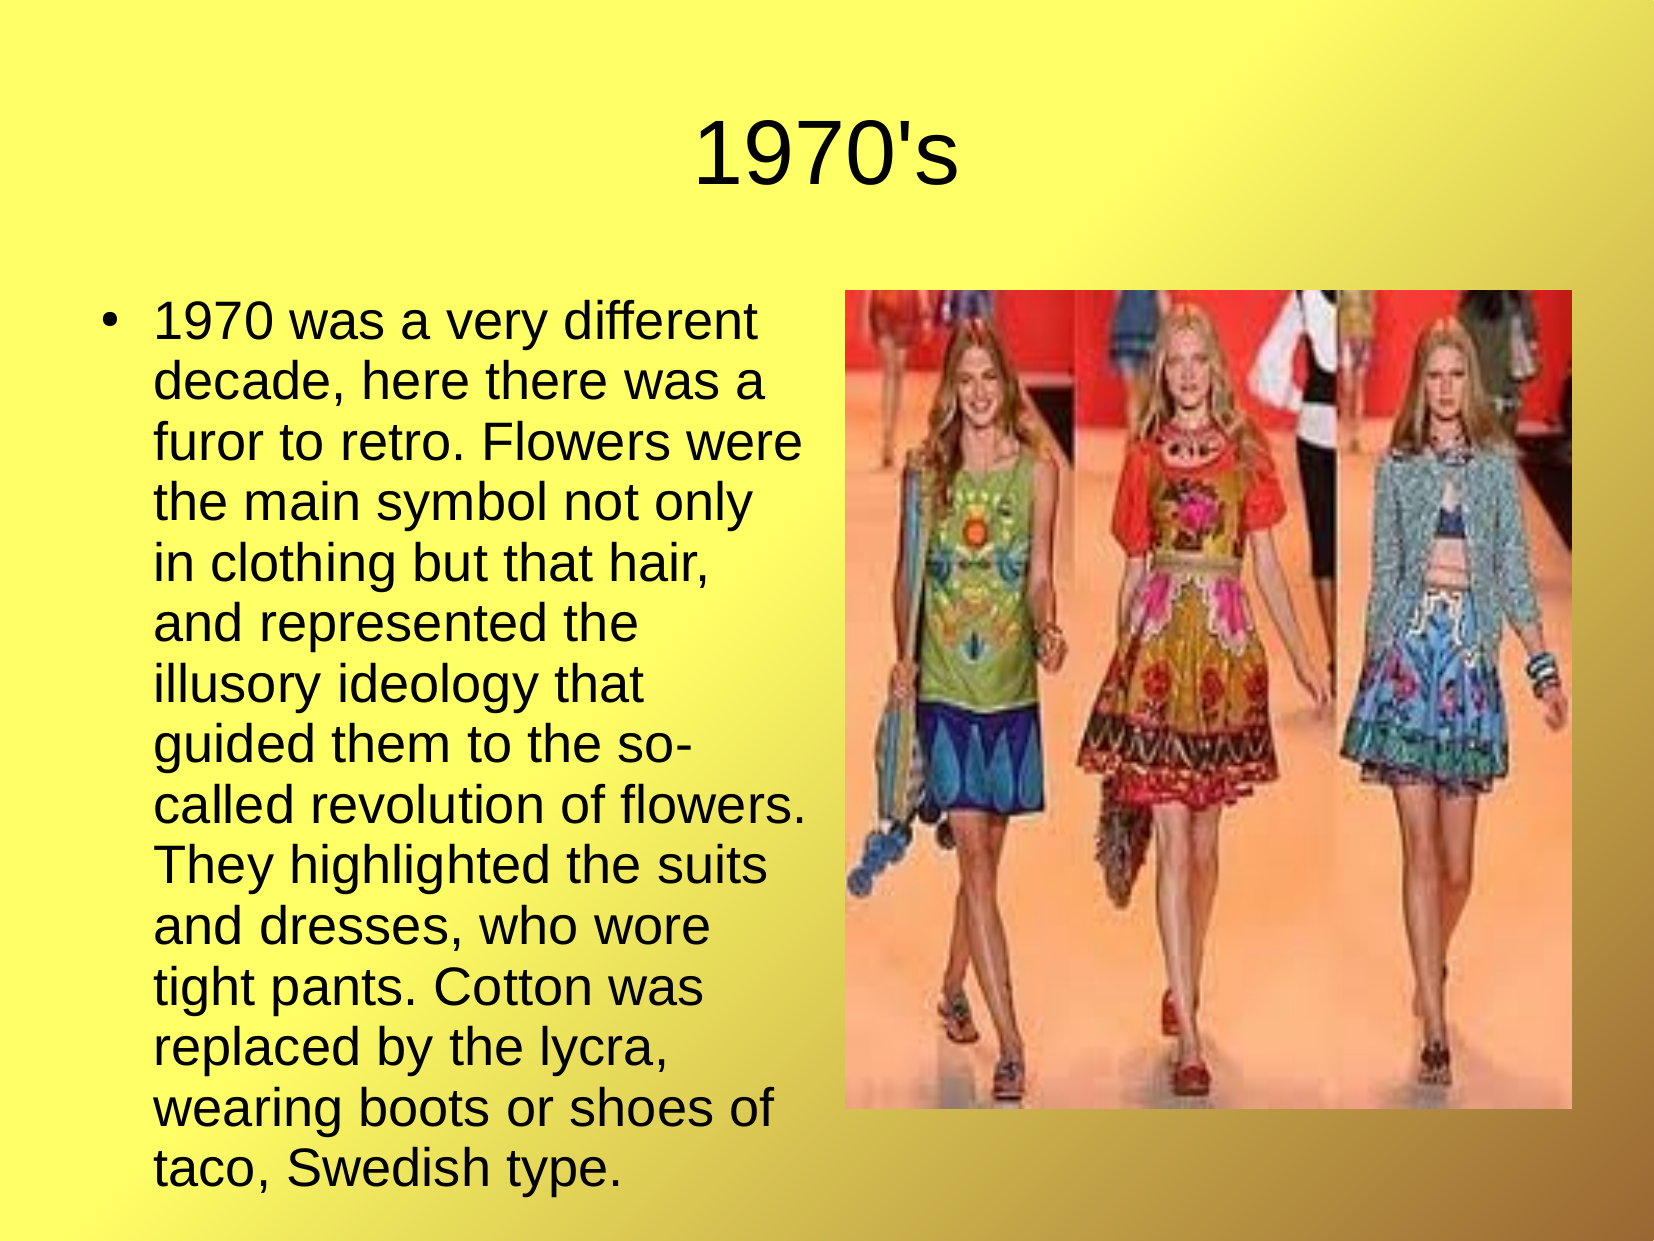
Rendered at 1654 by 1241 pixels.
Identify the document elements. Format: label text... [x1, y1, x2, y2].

list 1970 was a very different decade, here there was a furor to retro. Flowers were the main symbol not only in clothing but that hair, and represented the illusory ideology that guided them to the so-called revolution of flowers. They highlighted the suits and dresses, who wore tight pants. Cotton was replaced by the lycra, wearing boots or shoes of taco, Swedish type. [82, 290, 809, 1199]
title 1970's [82, 49, 1571, 257]
picture [845, 290, 1572, 1109]
